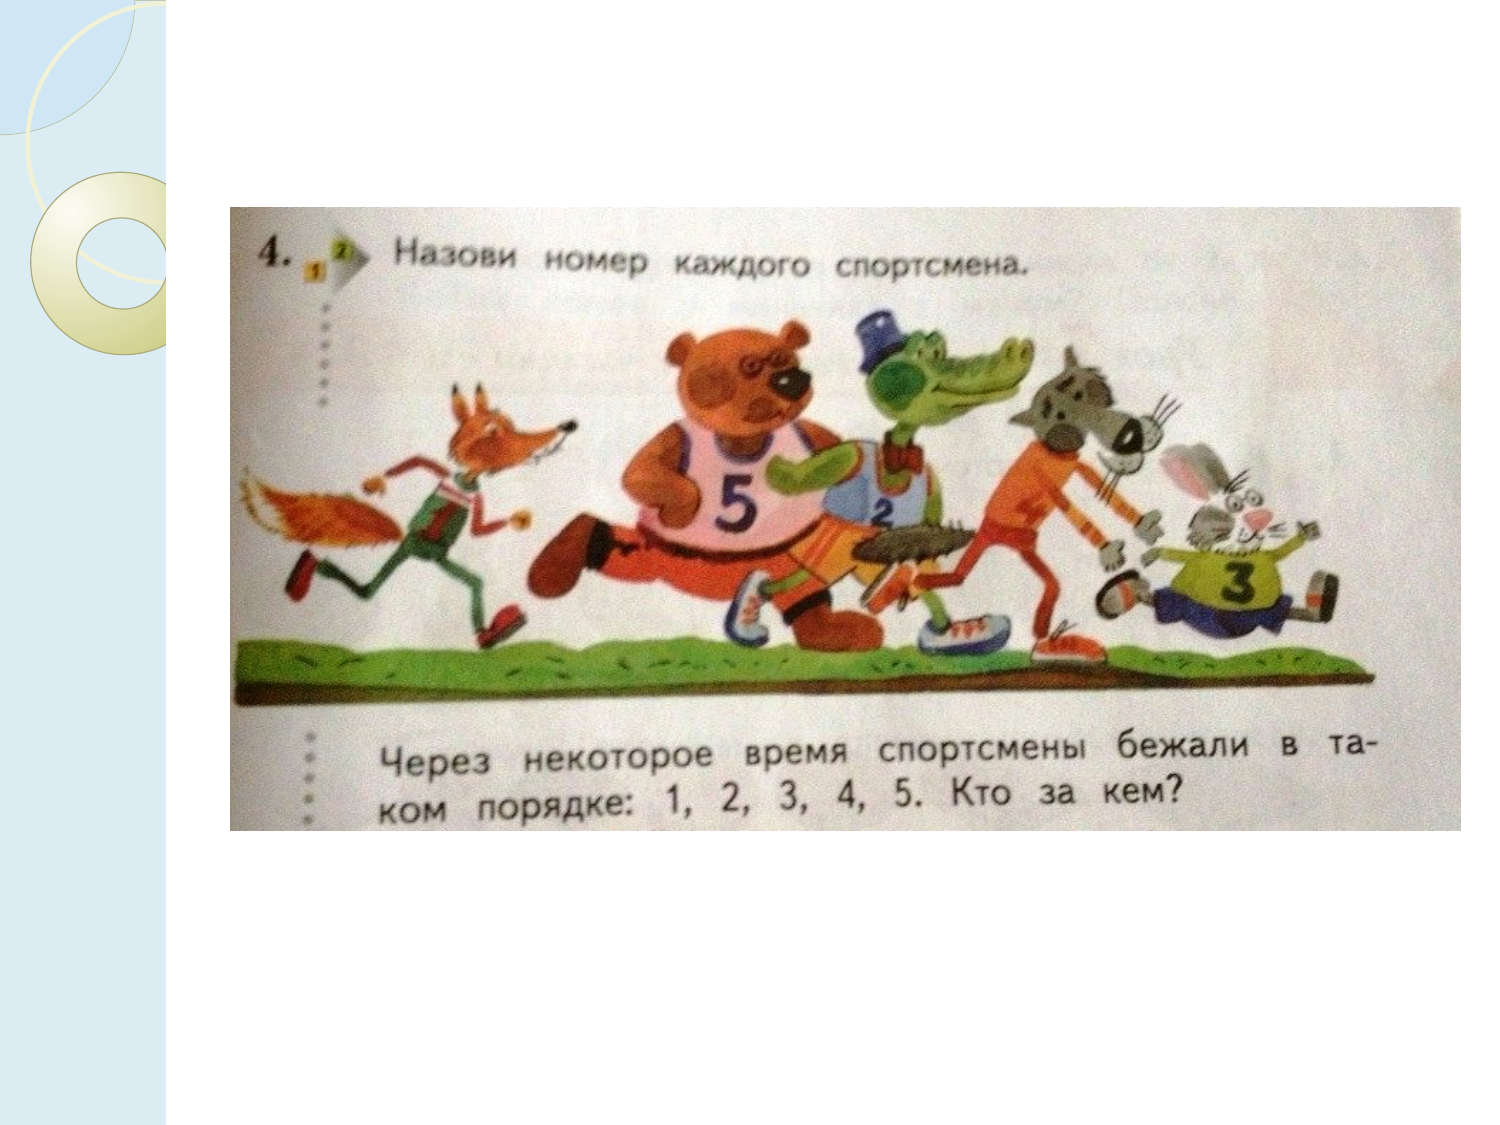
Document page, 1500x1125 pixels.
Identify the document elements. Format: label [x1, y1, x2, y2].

picture [230, 207, 1461, 831]
